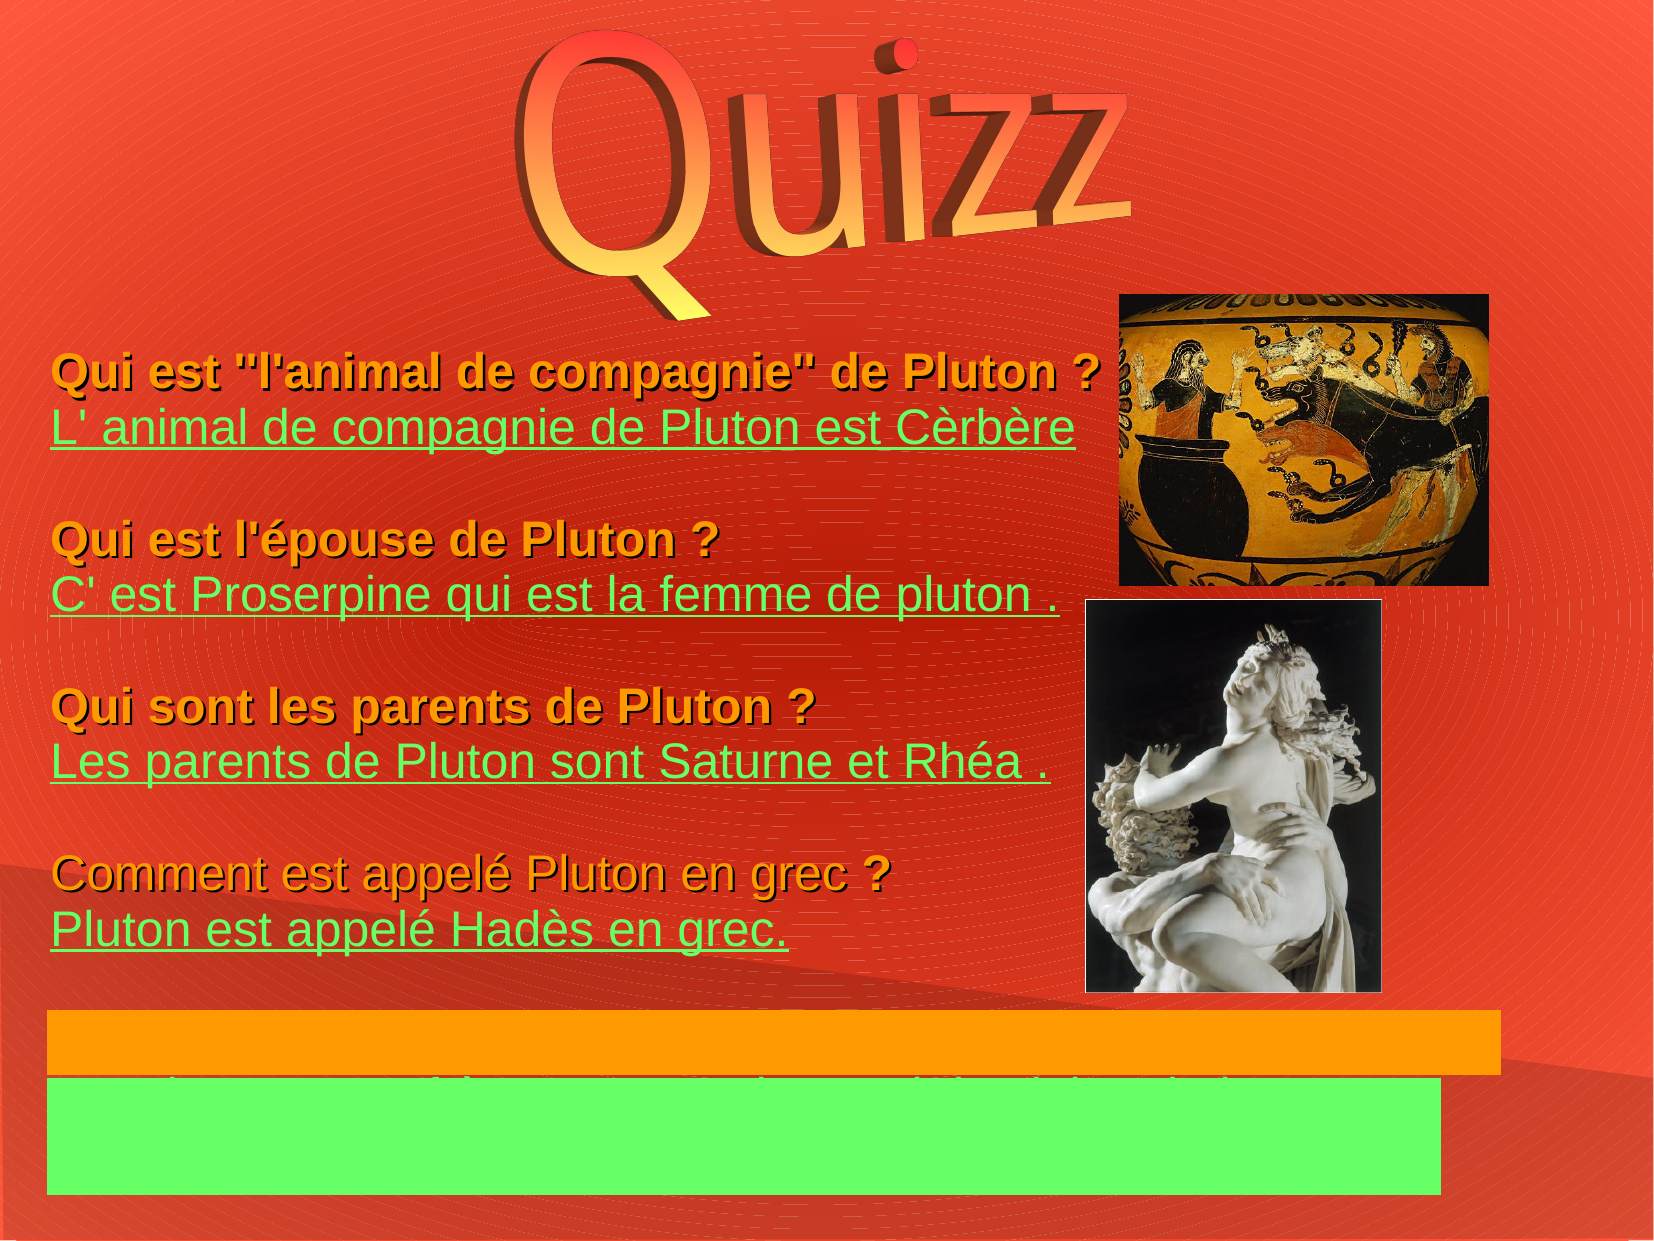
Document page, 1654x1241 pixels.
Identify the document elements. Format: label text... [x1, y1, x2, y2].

text_box Qui est ''l'animal de compagnie'' de Pluton ? L' animal de compagnie de Pluton est Cèrbère Qui est l'épouse de Pluton ? C' est Proserpine qui est la femme de pluton . Qui sont les parents de Pluton ? Les parents de Pluton sont Saturne et Rhéa . Comment est appelé Pluton en grec ? Pluton est appelé Hadès en grec. Qui sont ses deux autres frères qui sont rois d'un royaume ? Ses deux autres frères sont Jupiter : roi du ciel et de la terre et Neptune : roi des mers et des océans . [35, 336, 1630, 1195]
picture [1119, 294, 1489, 586]
picture [1085, 599, 1382, 993]
title [552, 72, 671, 250]
title [663, 72, 1571, 278]
text_box [47, 1010, 1501, 1075]
title [82, 72, 627, 278]
text_box [47, 1078, 1441, 1195]
